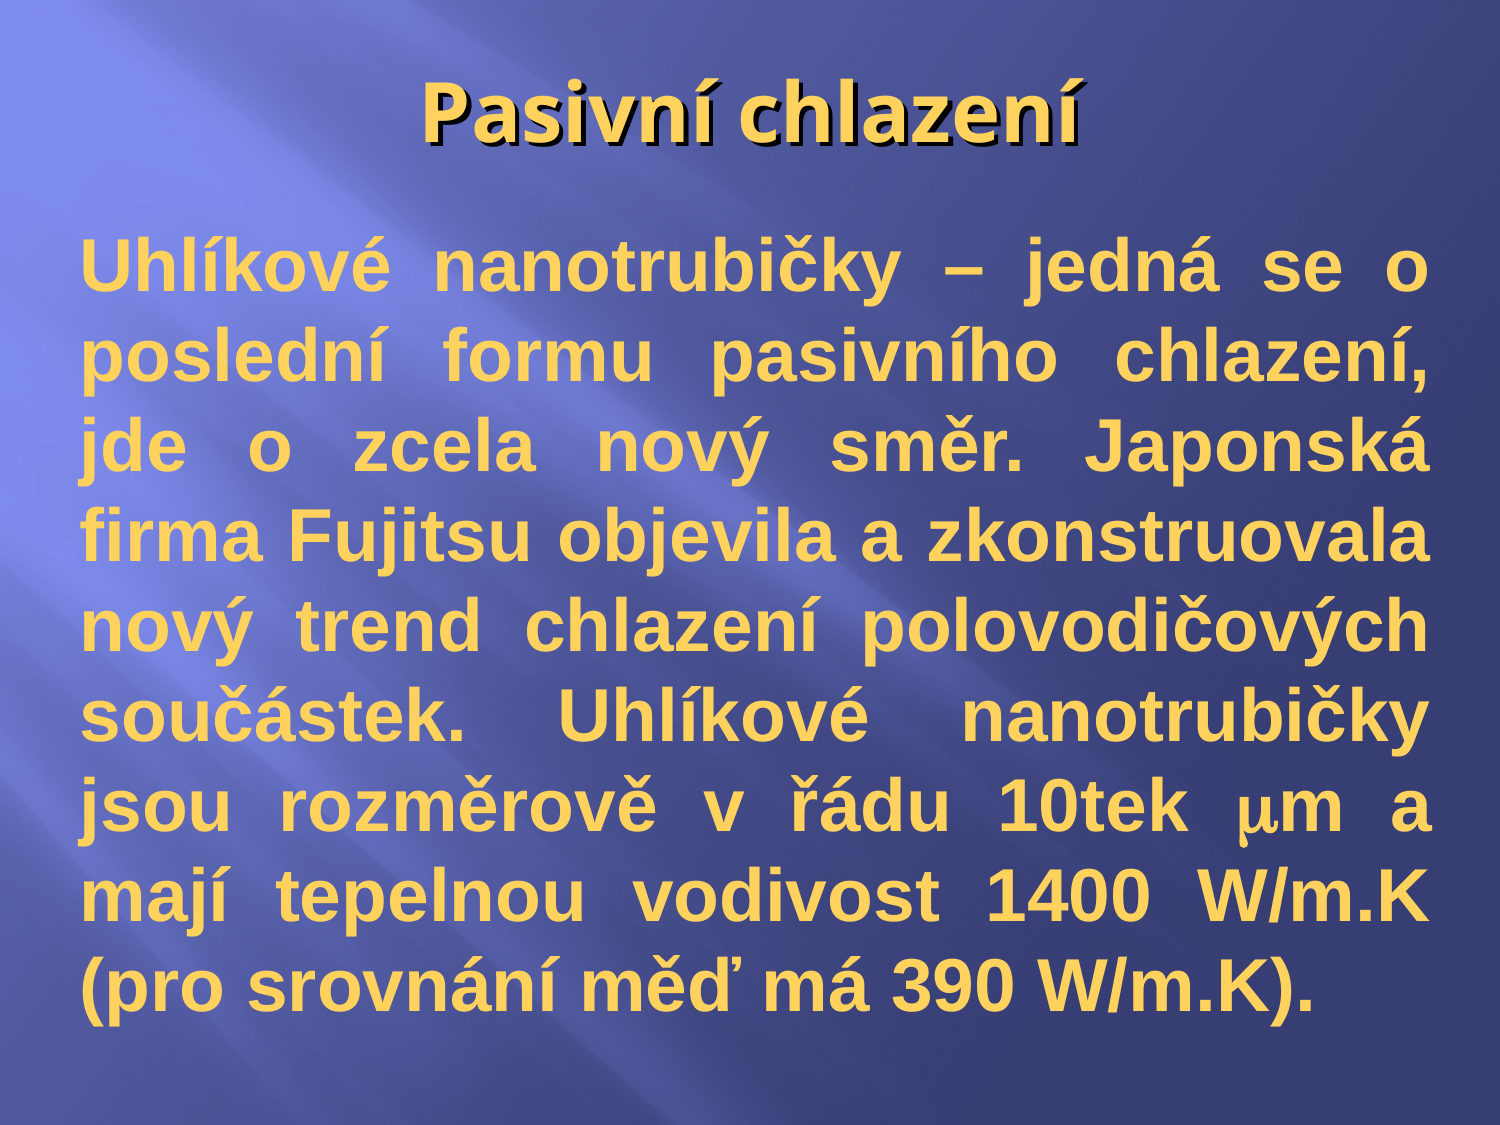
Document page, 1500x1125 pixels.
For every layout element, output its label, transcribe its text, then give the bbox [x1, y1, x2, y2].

title Pasivní chlazení [75, 45, 1426, 172]
text_box Uhlíkové nanotrubičky – jedná se o poslední formu pasivního chlazení, jde o zcela nový směr. Japonská firma Fujitsu objevila a zkonstruovala nový trend chlazení polovodičových součástek. Uhlíkové nanotrubičky jsou rozměrově v řádu 10tek mm a mají tepelnou vodivost 1400 W/m.K (pro srovnání měď má 390 W/m.K). [64, 172, 1447, 1071]
picture [0, 0, 1500, 1125]
